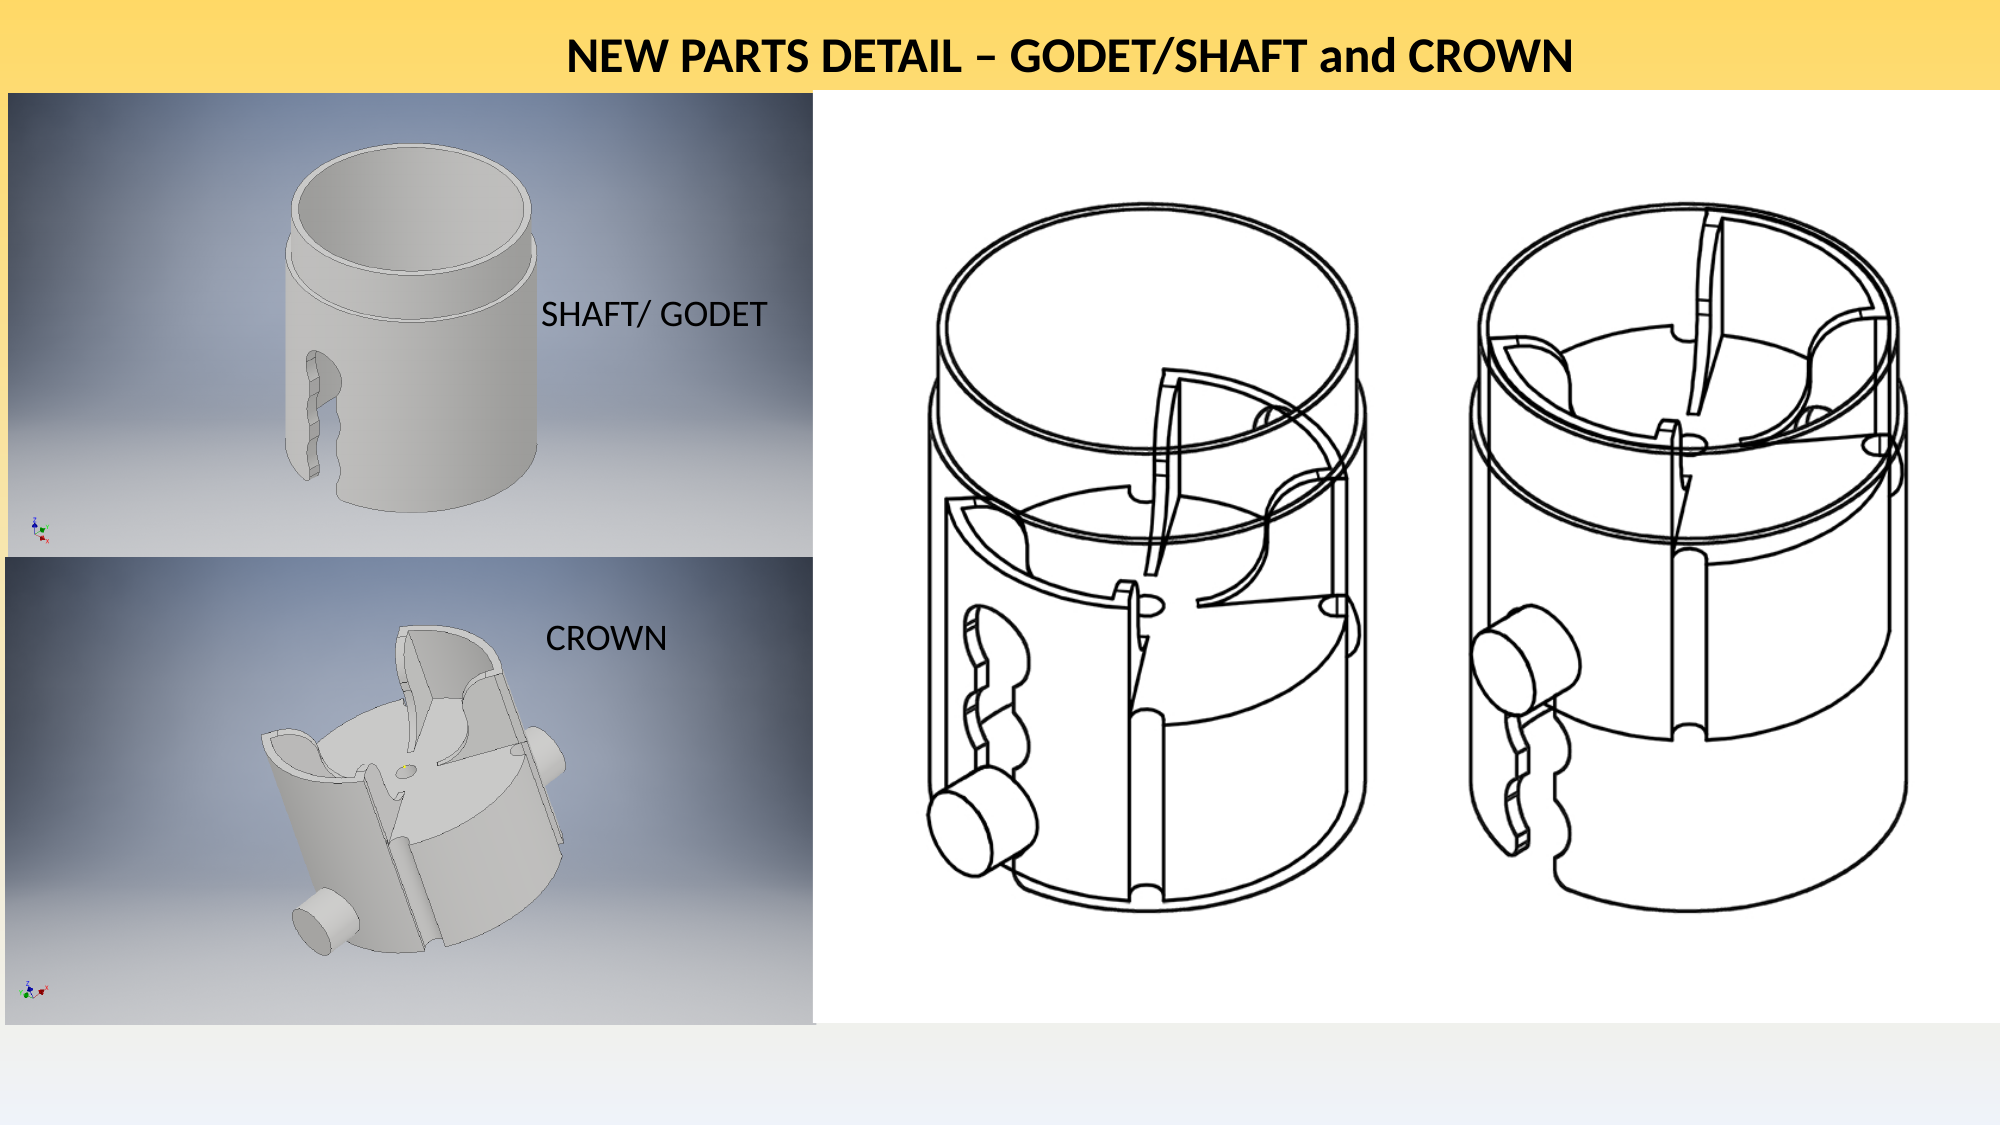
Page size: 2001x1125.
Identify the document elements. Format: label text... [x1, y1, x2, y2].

text_box CROWN [530, 605, 711, 666]
picture [5, 90, 2000, 1025]
text_box NEW PARTS DETAIL – GODET/SHAFT and CROWN [315, 14, 1639, 91]
text_box SHAFT/ GODET [483, 281, 795, 342]
